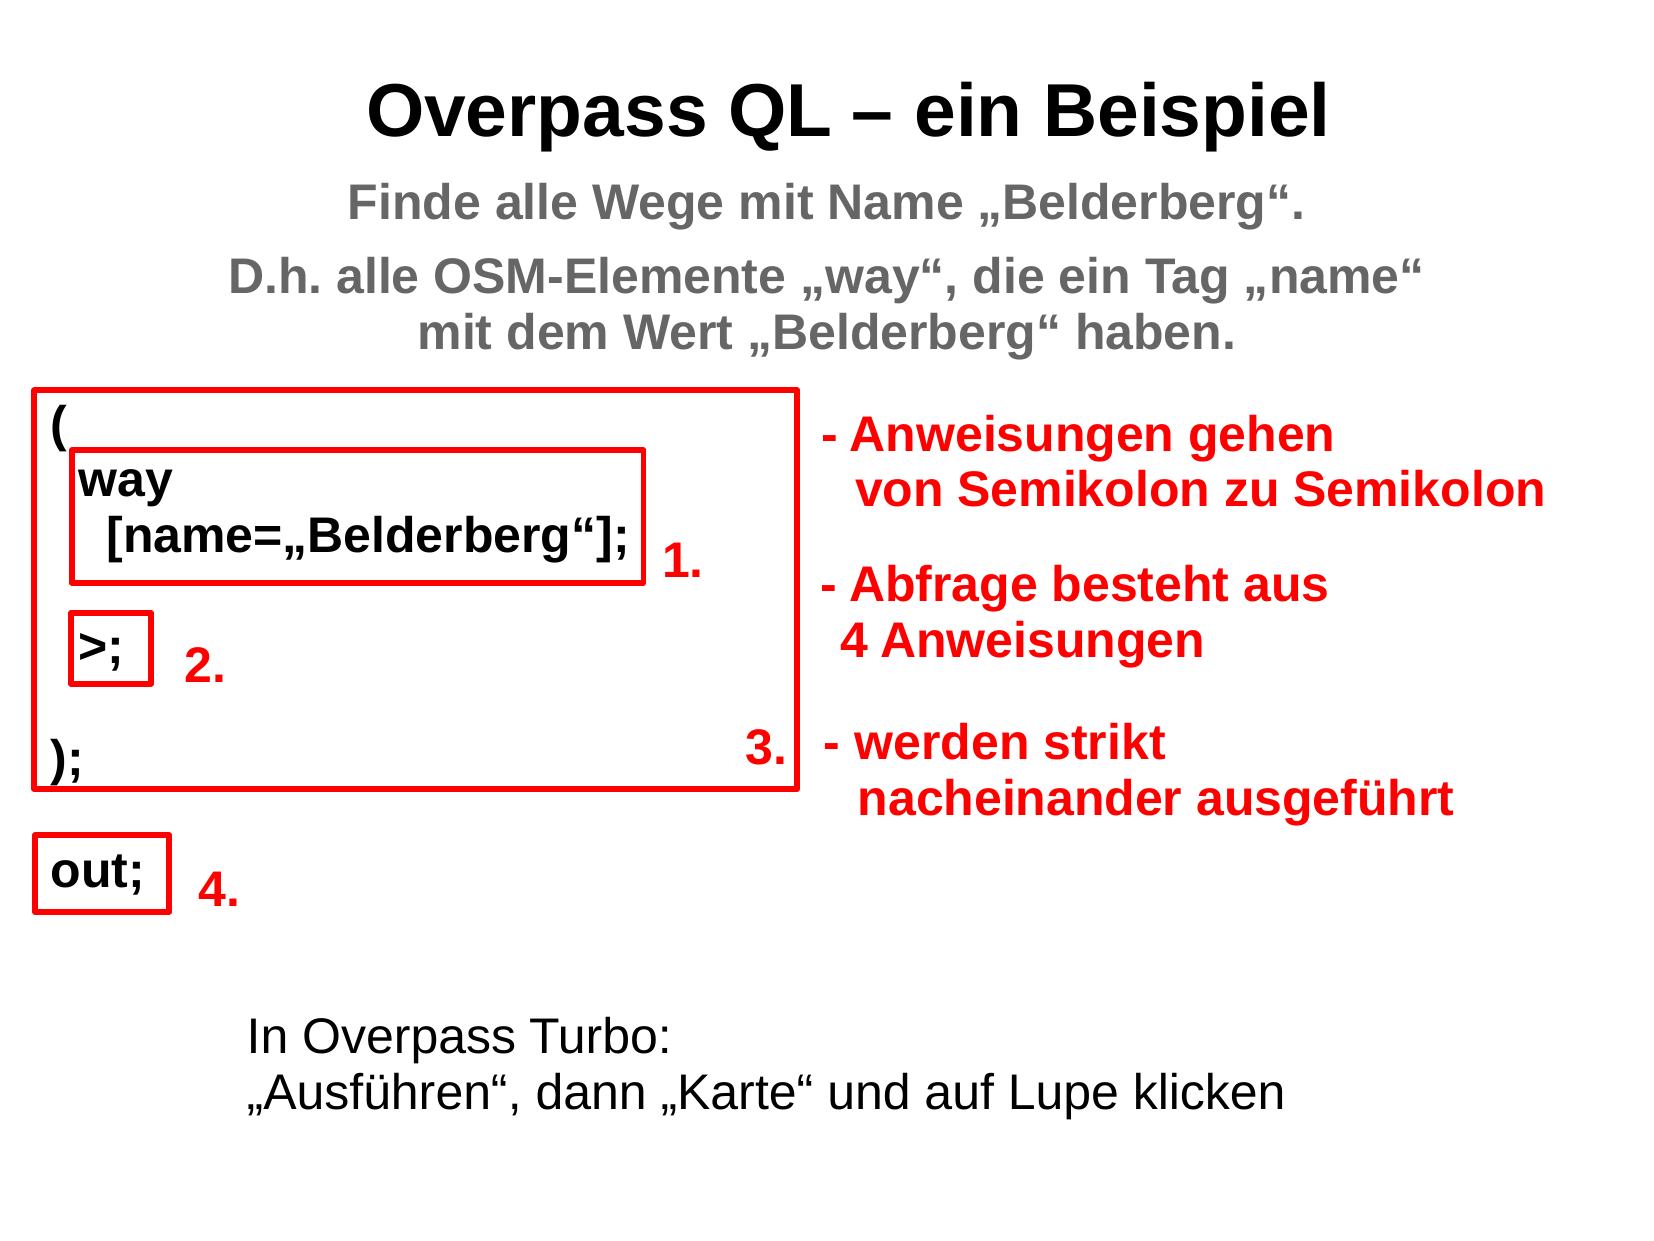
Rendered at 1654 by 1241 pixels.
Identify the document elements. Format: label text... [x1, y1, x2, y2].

text_box ( way [name=„Belderberg“]; >; ); out; [35, 792, 646, 905]
text_box ( way [name=„Belderberg“]; >; ); out; [75, 453, 641, 580]
text_box 4. [184, 853, 256, 925]
text_box - Abfrage besteht aus 4 Anweisungen [797, 549, 1345, 676]
text_box In Overpass Turbo: „Ausführen“, dann „Karte“ und auf Lupe klicken [231, 1001, 1302, 1128]
text_box 3. [730, 712, 801, 783]
text_box 1. [647, 524, 719, 602]
text_box - werden strikt nacheinander ausgeführt [801, 706, 1470, 833]
text_box ( way [name=„Belderberg“]; >; ); out; [37, 393, 646, 786]
text_box 2. [169, 630, 241, 705]
text_box Finde alle Wege mit Name „Belderberg“. [333, 167, 1321, 238]
text_box - Anweisungen gehen von Semikolon zu Semikolon [800, 398, 1562, 525]
text_box ( way [name=„Belderberg“]; >; ); out; [38, 838, 166, 905]
text_box D.h. alle OSM-Elemente „way“, die ein Tag „name“ mit dem Wert „Belderberg“ haben. [213, 241, 1441, 368]
text_box Overpass QL – ein Beispiel [351, 61, 1346, 160]
